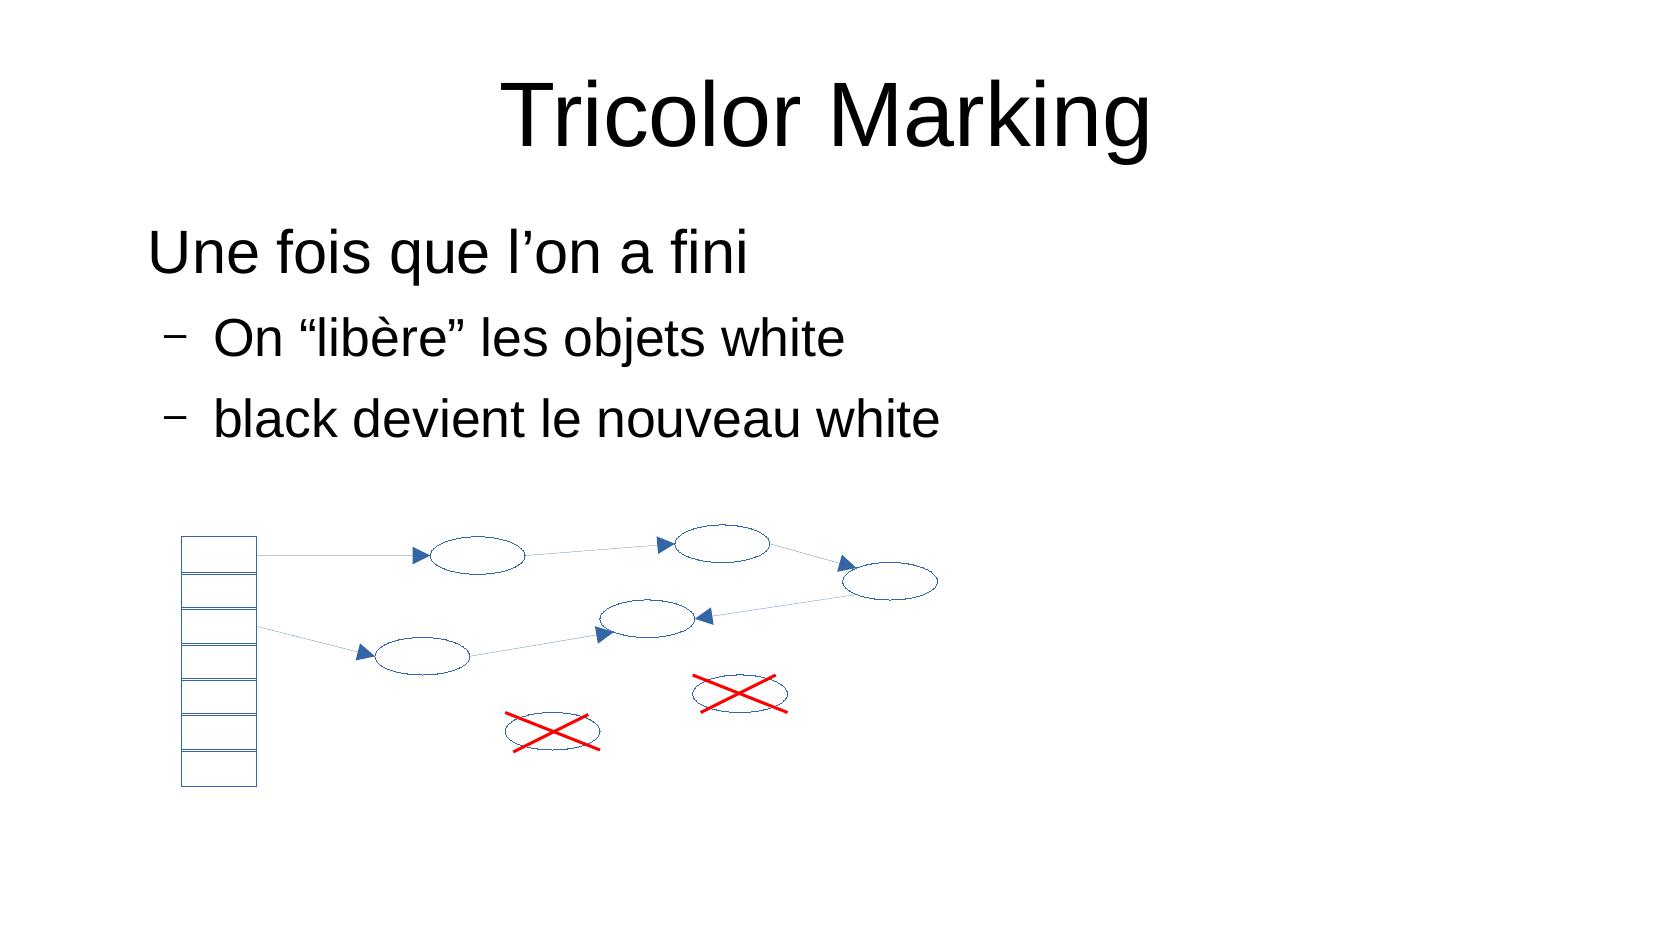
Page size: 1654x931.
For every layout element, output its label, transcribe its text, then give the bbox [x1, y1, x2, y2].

title Tricolor Marking [82, 37, 1571, 193]
list Une fois que l’on a fini On “libère” les objets white black devient le nouveau white [82, 217, 1571, 451]
